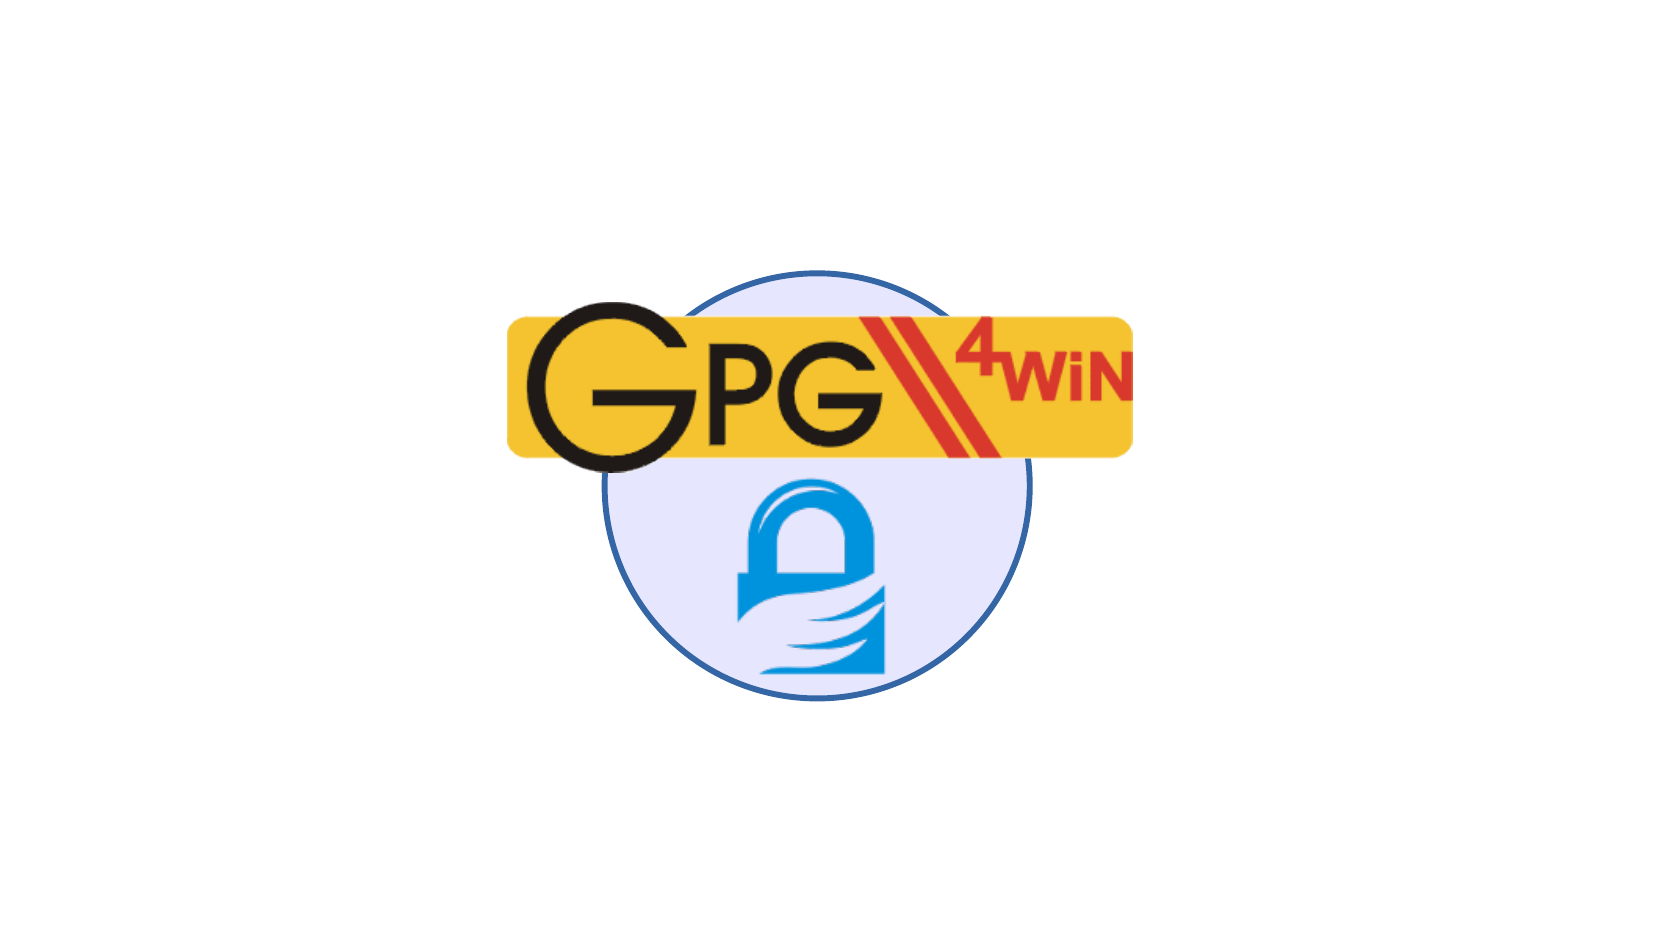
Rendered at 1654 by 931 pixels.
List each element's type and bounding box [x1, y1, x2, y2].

text_box [710, 273, 924, 302]
text_box [742, 685, 892, 699]
text_box [894, 473, 1030, 685]
text_box [604, 473, 730, 680]
picture [507, 302, 1133, 685]
